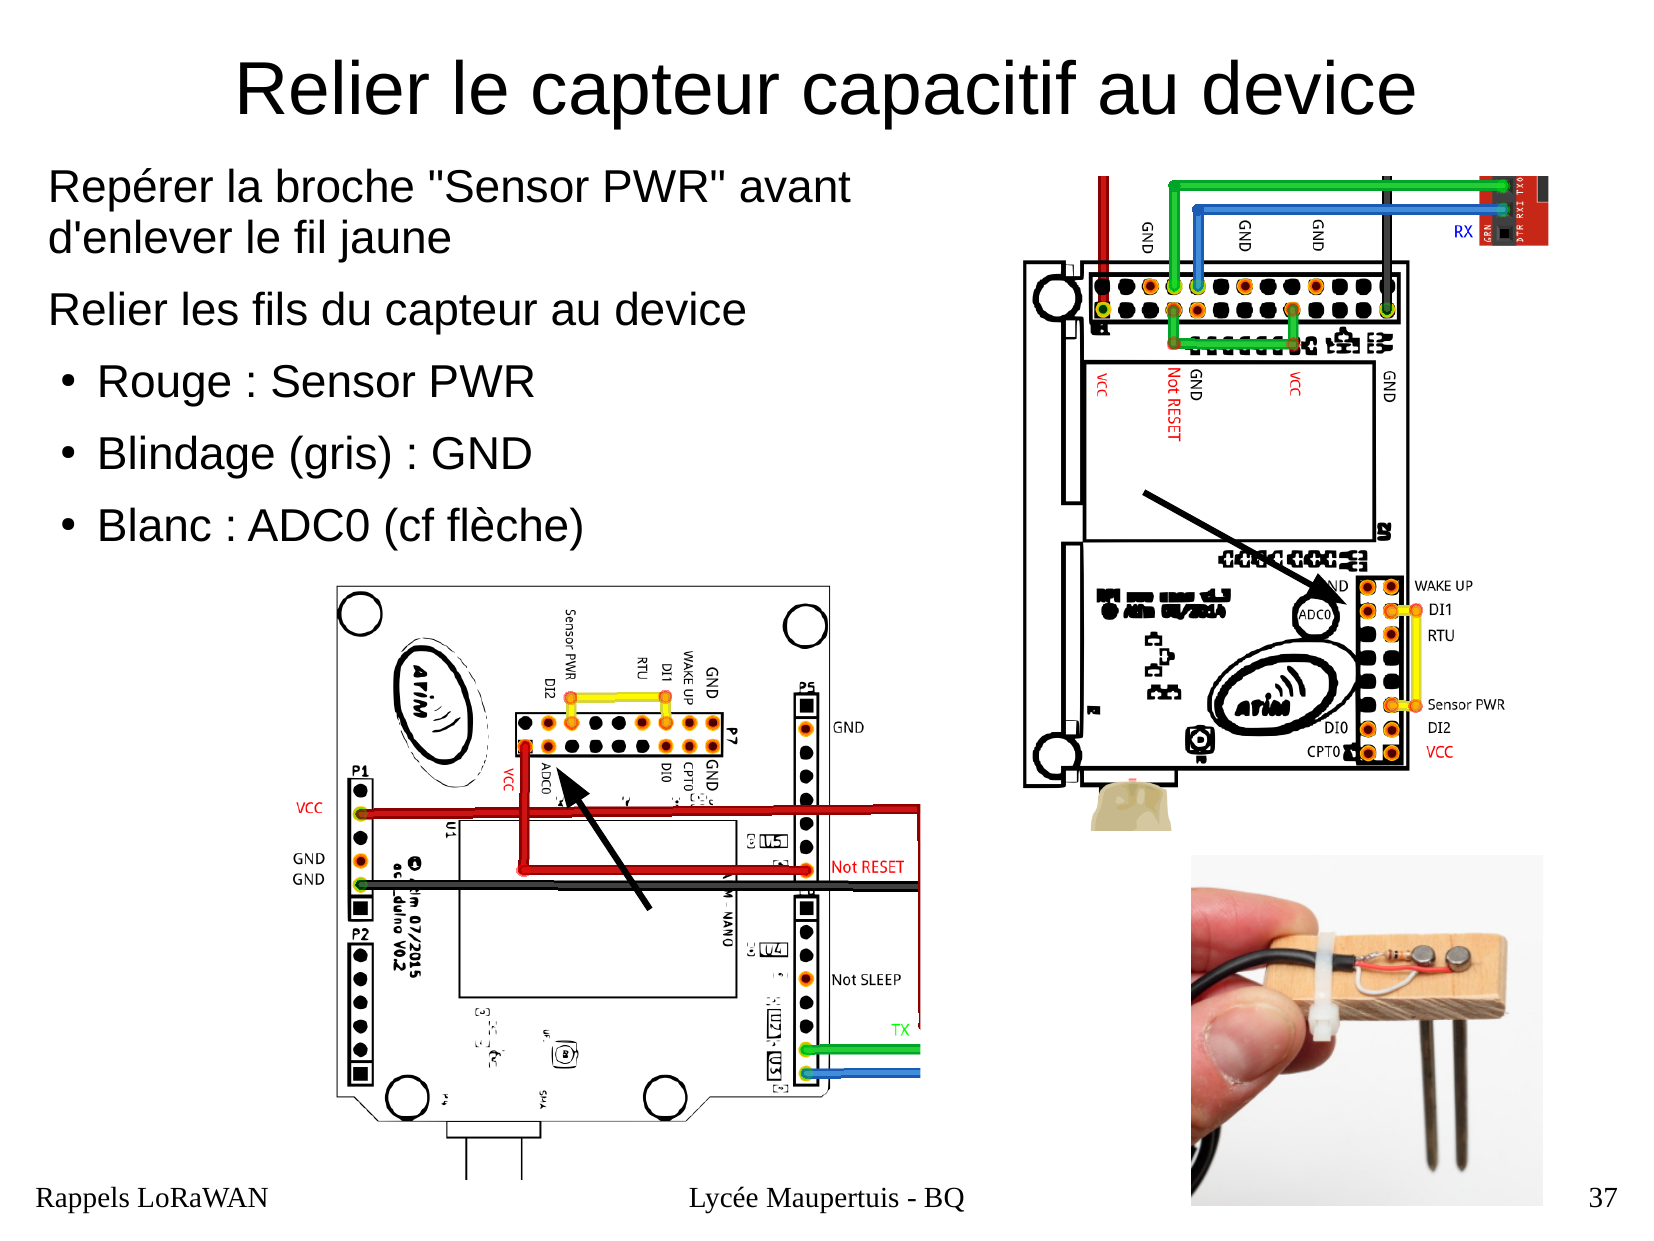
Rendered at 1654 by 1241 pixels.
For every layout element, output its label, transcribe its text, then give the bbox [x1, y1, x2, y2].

picture [1191, 855, 1543, 1206]
picture [285, 578, 921, 1180]
list Repérer la broche "Sensor PWR" avant d'enlever le fil jaune Relier les fils du capteur au device Rouge : Sensor PWR Blindage (gris) : GND Blanc : ADC0 (cf flèche) [48, 160, 982, 554]
picture [967, 176, 1549, 831]
title Relier le capteur capacitif au device [35, 35, 1619, 142]
